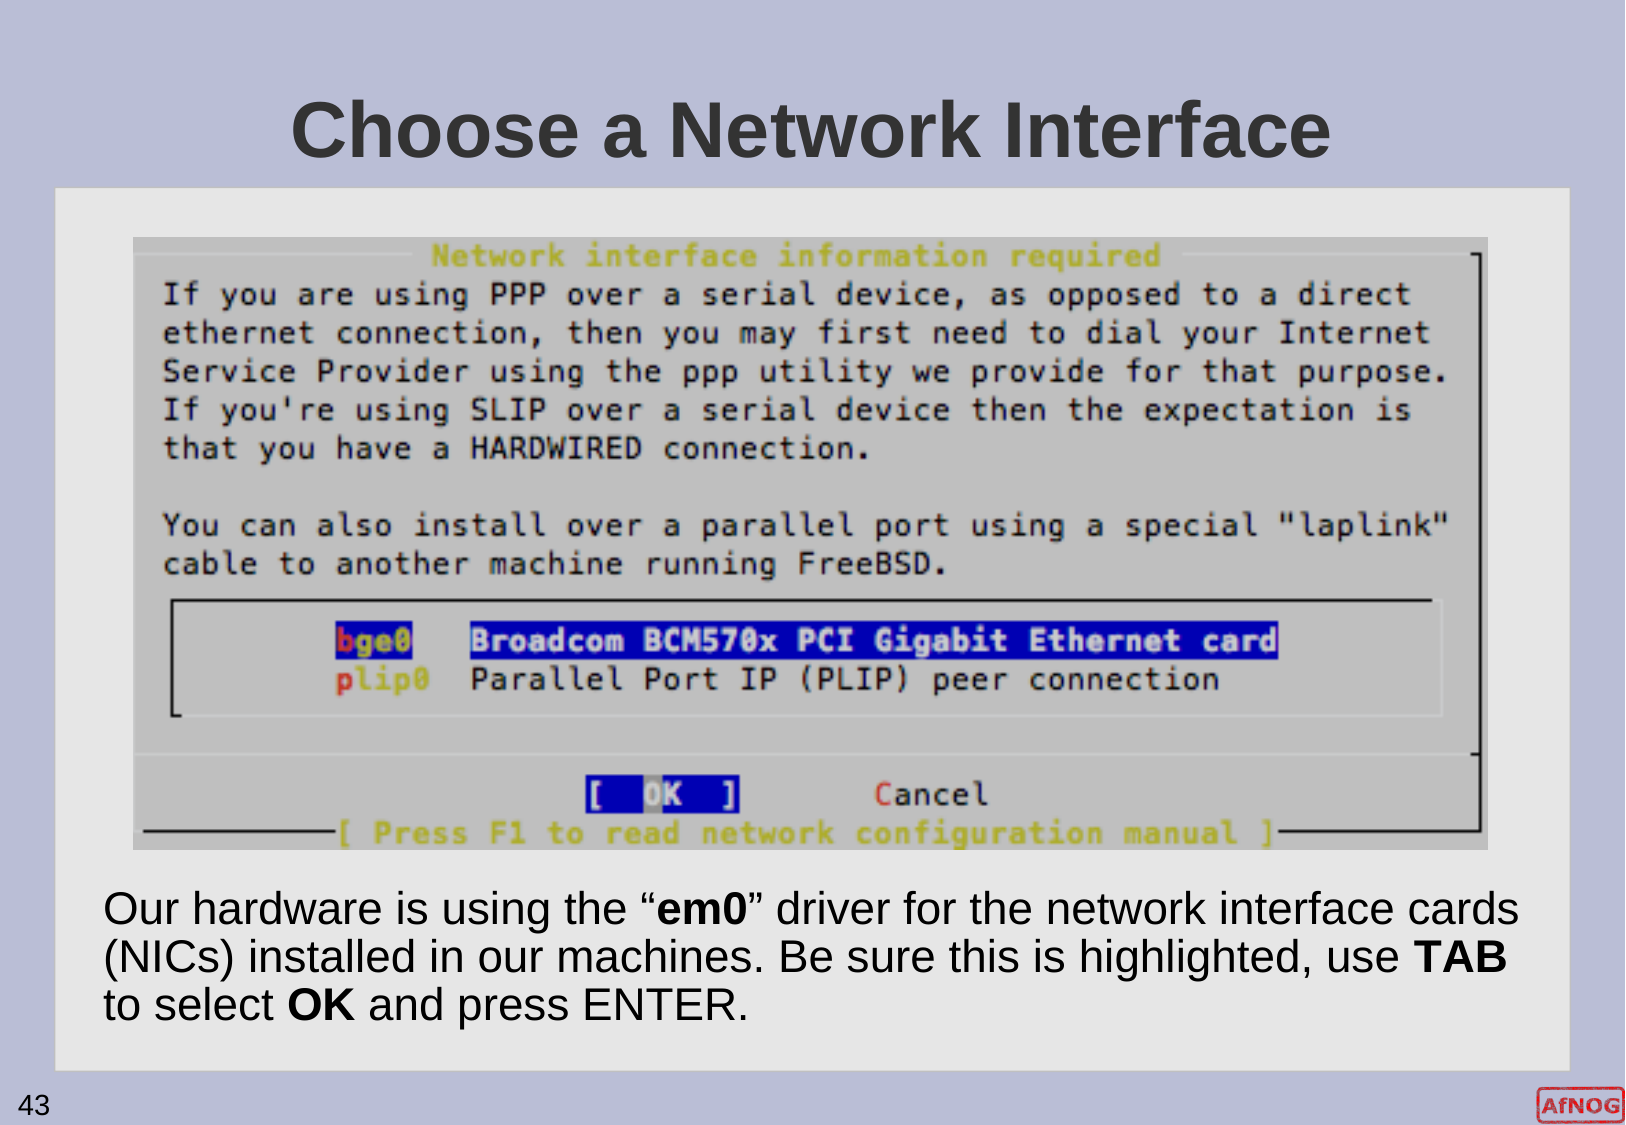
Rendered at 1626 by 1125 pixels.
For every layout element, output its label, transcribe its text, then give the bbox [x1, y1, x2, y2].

picture [133, 237, 1488, 850]
picture [1535, 1085, 1626, 1125]
title Choose a Network Interface [54, 44, 1571, 215]
text_box Our hardware is using the “em0” driver for the network interface cards (NICs) installed in our machines. Be sure this is highlighted, use TAB to select OK and press ENTER. [88, 874, 1536, 1040]
